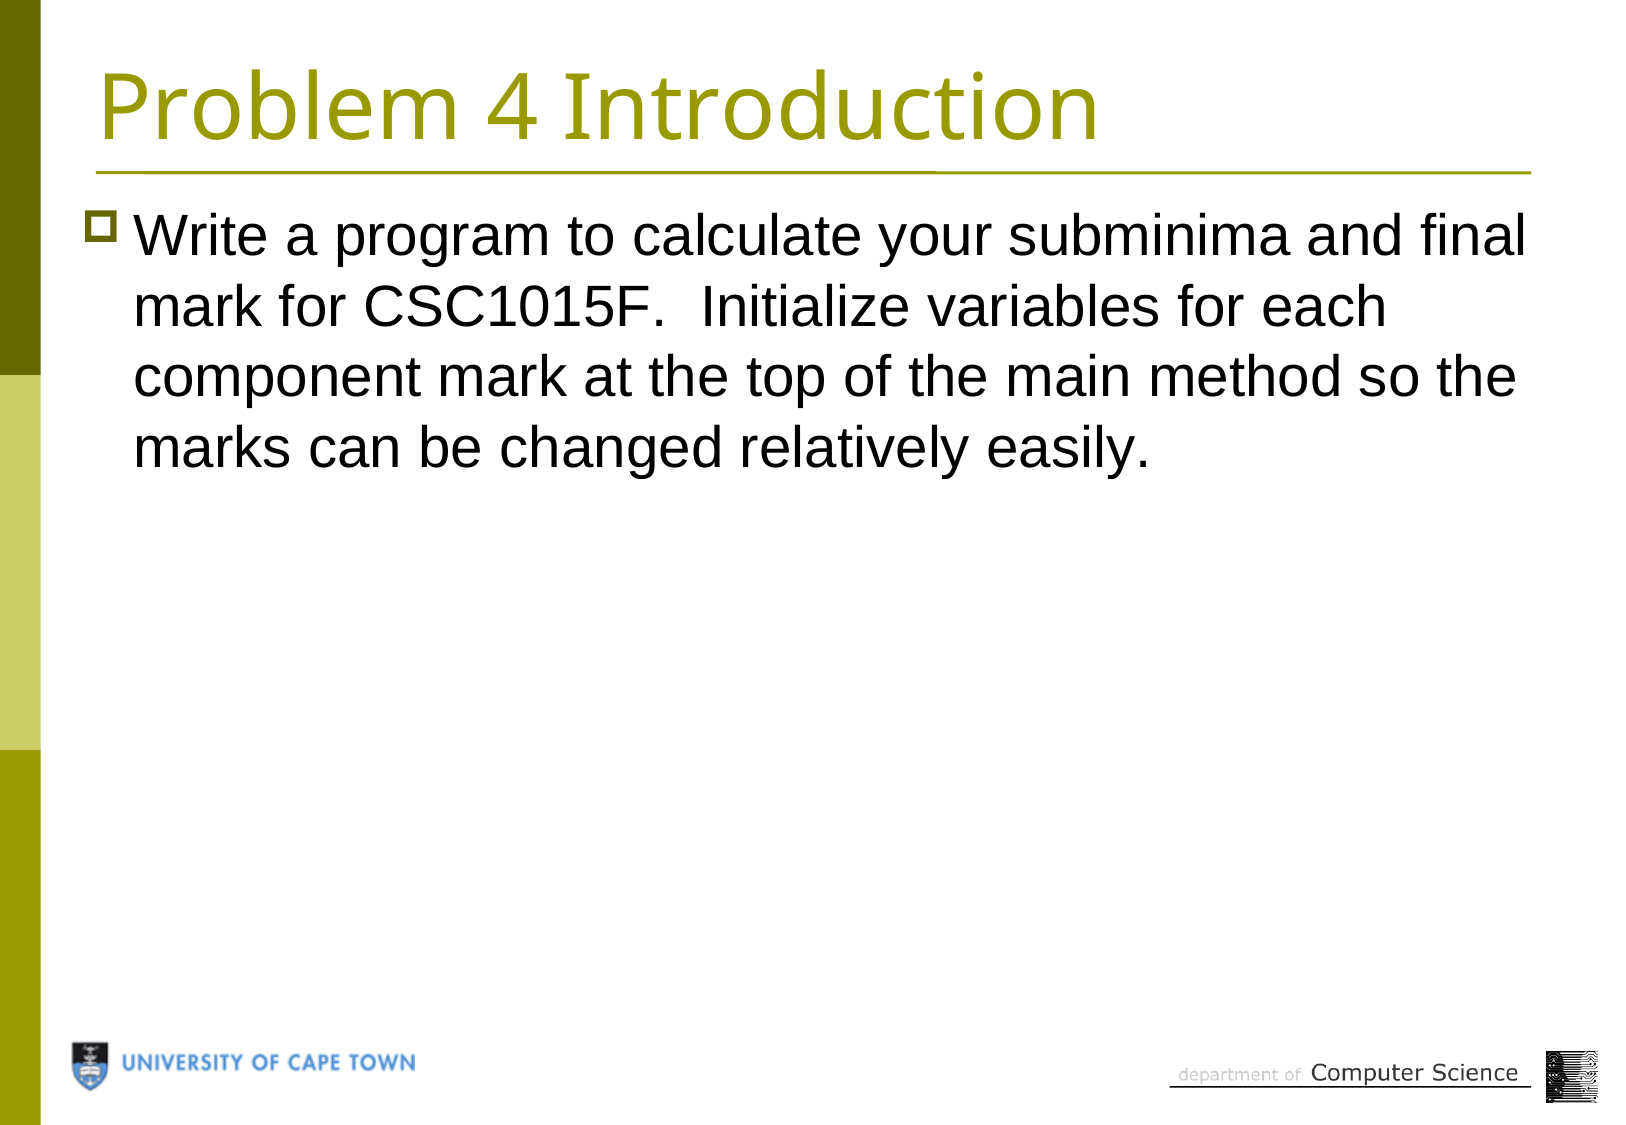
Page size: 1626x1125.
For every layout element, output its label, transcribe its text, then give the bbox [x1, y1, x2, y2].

picture [1169, 1043, 1532, 1091]
text_box Write a program to calculate your subminima and final mark for CSC1015F. Initialize variables for each component mark at the top of the main method so the marks can be changed relatively easily. [81, 196, 1543, 564]
picture [1546, 1051, 1598, 1103]
title Problem 4 Introduction [81, 37, 1543, 180]
picture [61, 1024, 415, 1103]
